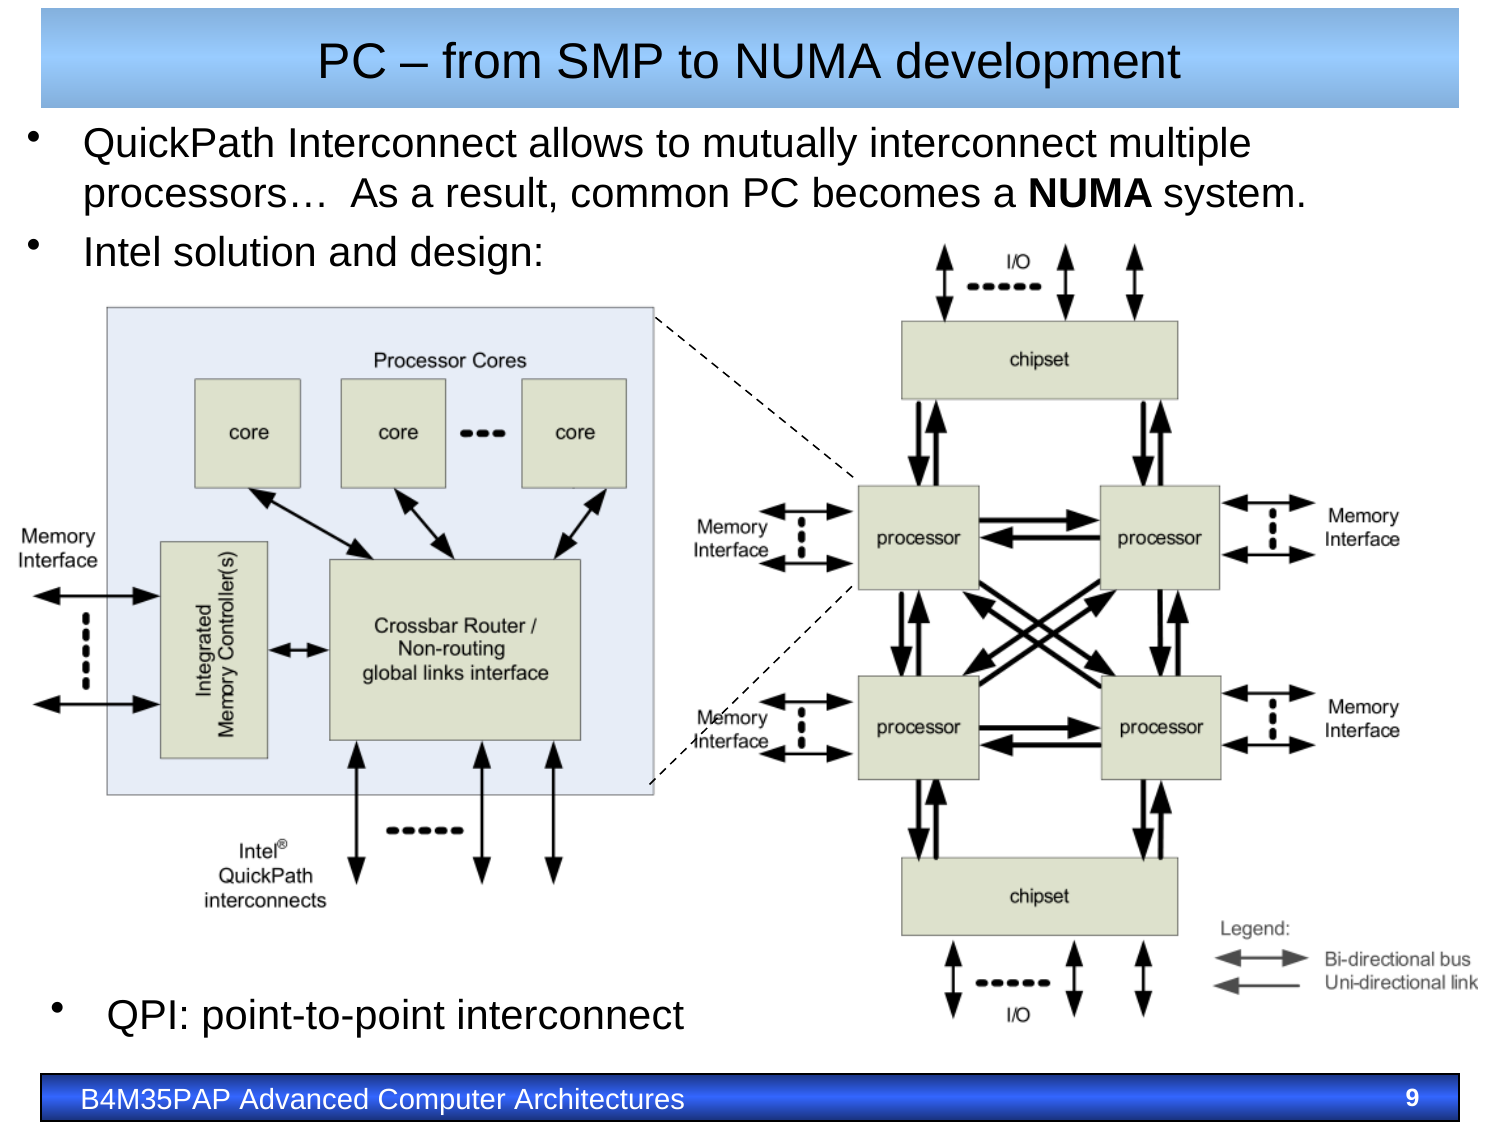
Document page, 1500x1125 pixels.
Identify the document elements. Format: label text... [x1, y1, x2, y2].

title PC – from SMP to NUMA development [41, 8, 1459, 108]
picture [15, 302, 664, 914]
list QPI: point-to-point interconnect [35, 980, 1406, 1066]
text_box QuickPath Interconnect allows to mutually interconnect multiple processors… As a result, common PC becomes a NUMA system. Intel solution and design: [11, 108, 1430, 251]
picture [679, 237, 1478, 1054]
